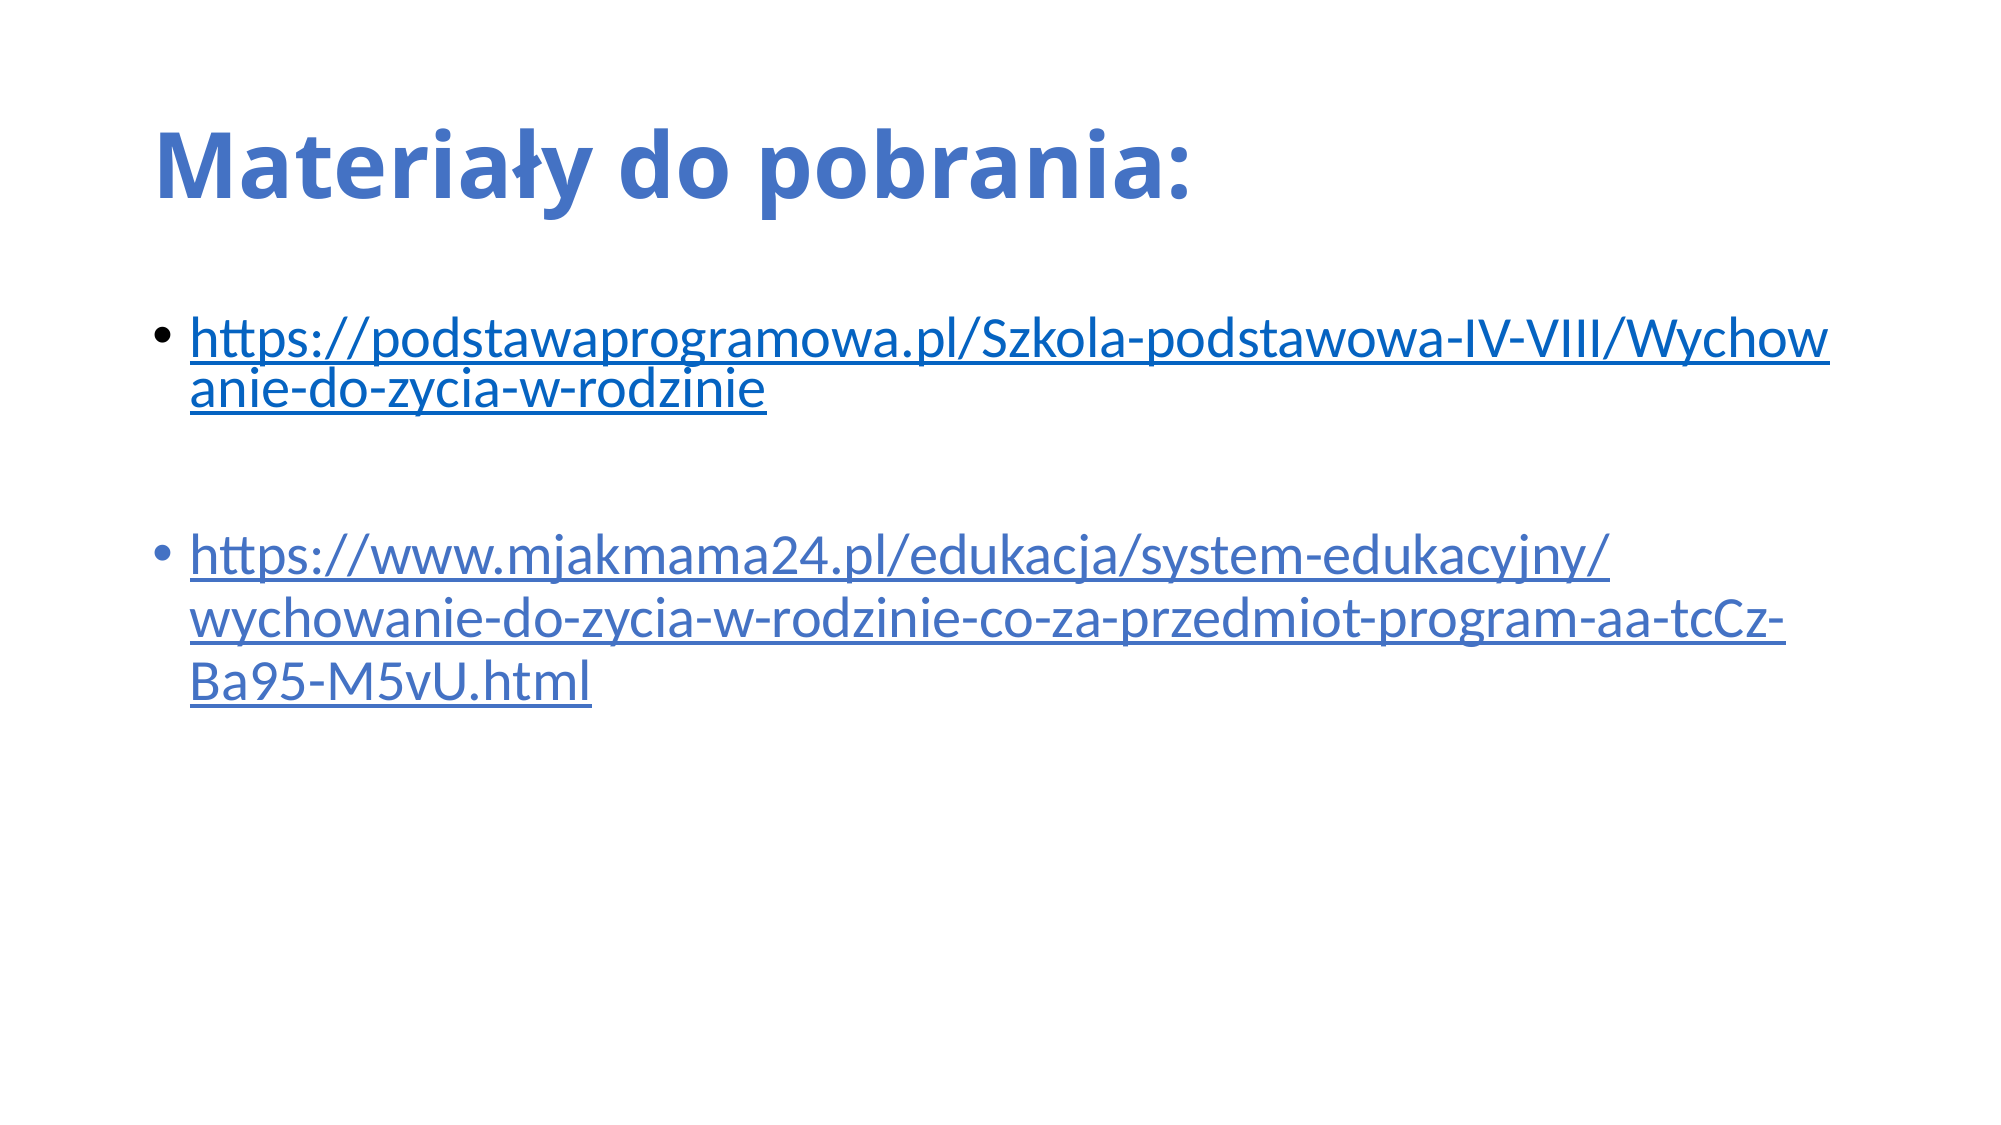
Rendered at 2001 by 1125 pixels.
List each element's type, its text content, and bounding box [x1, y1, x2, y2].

text_box https://podstawaprogramowa.pl/Szkola-podstawowa-IV-VIII/Wychowanie-do-zycia-w-rodzinie https://www.mjakmama24.pl/edukacja/system-edukacyjny/wychowanie-do-zycia-w-rodzinie-co-za-przedmiot-program-aa-tcCz-Ba95-M5vU.html [137, 299, 1863, 1014]
text_box Materiały do pobrania: [137, 59, 1863, 278]
